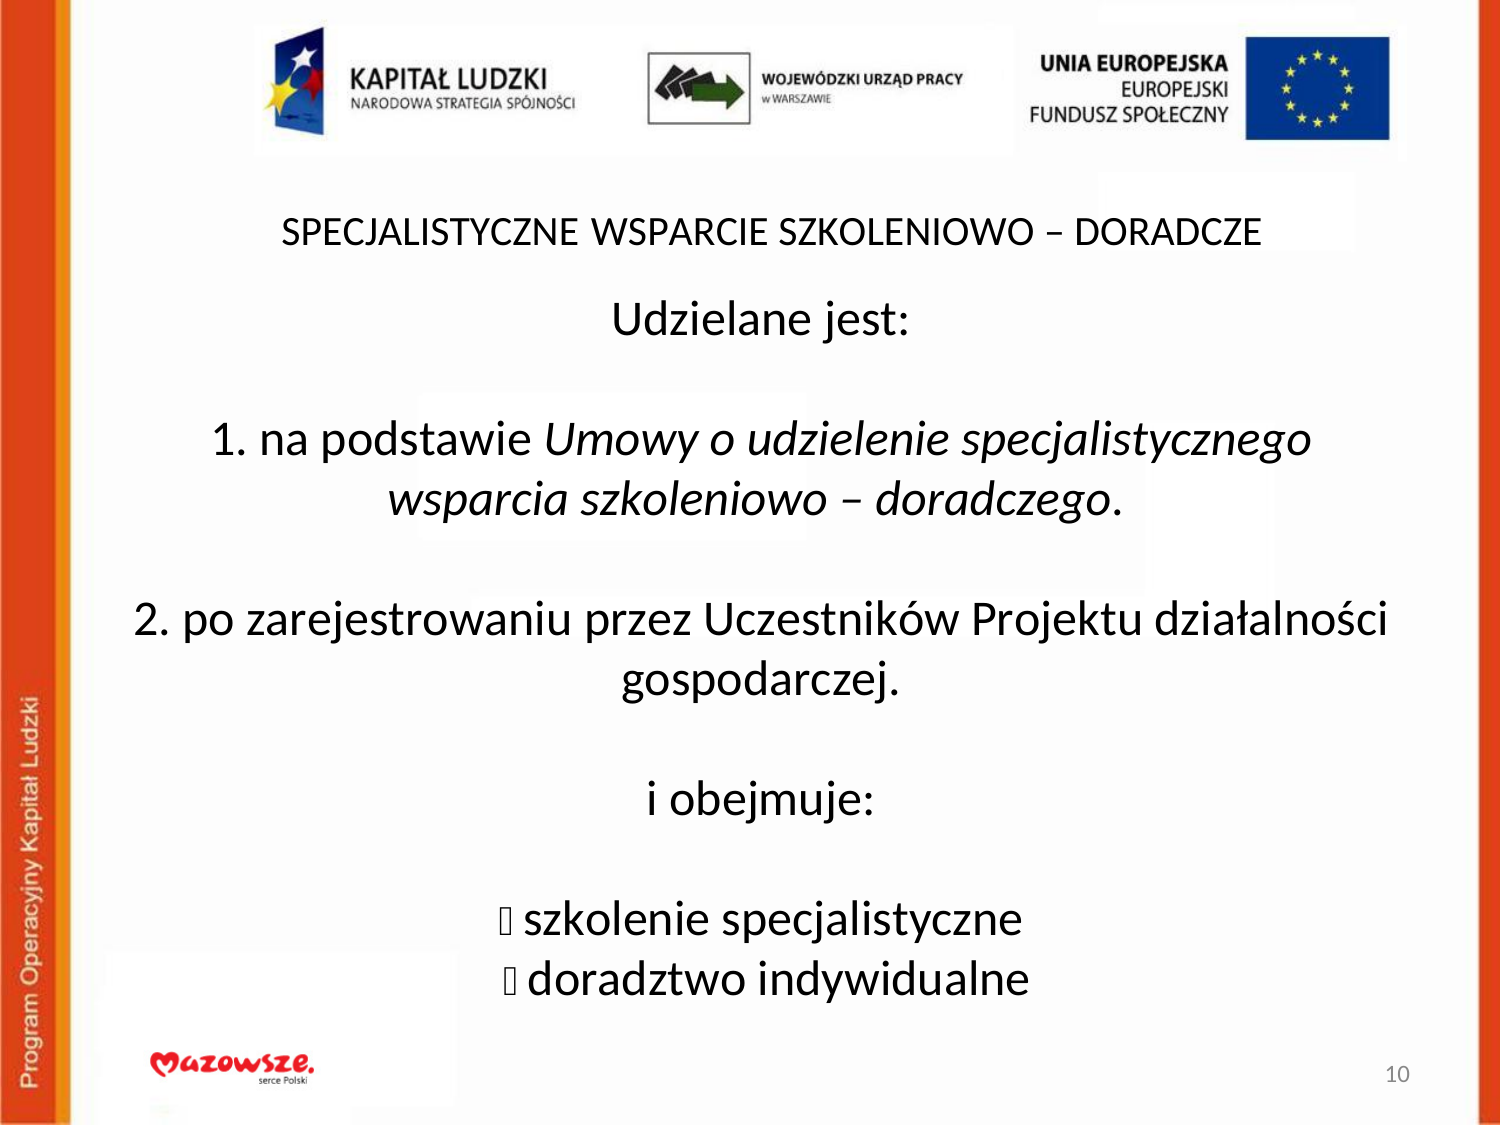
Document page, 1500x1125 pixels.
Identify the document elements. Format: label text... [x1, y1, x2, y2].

text_box SPECJALISTYCZNE WSPARCIE SZKOLENIOWO – DORADCZE [194, 196, 1351, 256]
title Udzielane jest: 1. na podstawie Umowy o udzielenie specjalistycznego wsparcia szkoleniowo – doradczego. 2. po zarejestrowaniu przez Uczestników Projektu działalności gospodarczej. i obejmuje:  szkolenie specjalistyczne  doradztwo indywidualne [112, 277, 1411, 1013]
picture [0, 0, 1500, 1125]
text_box <numer> [1074, 1042, 1426, 1103]
